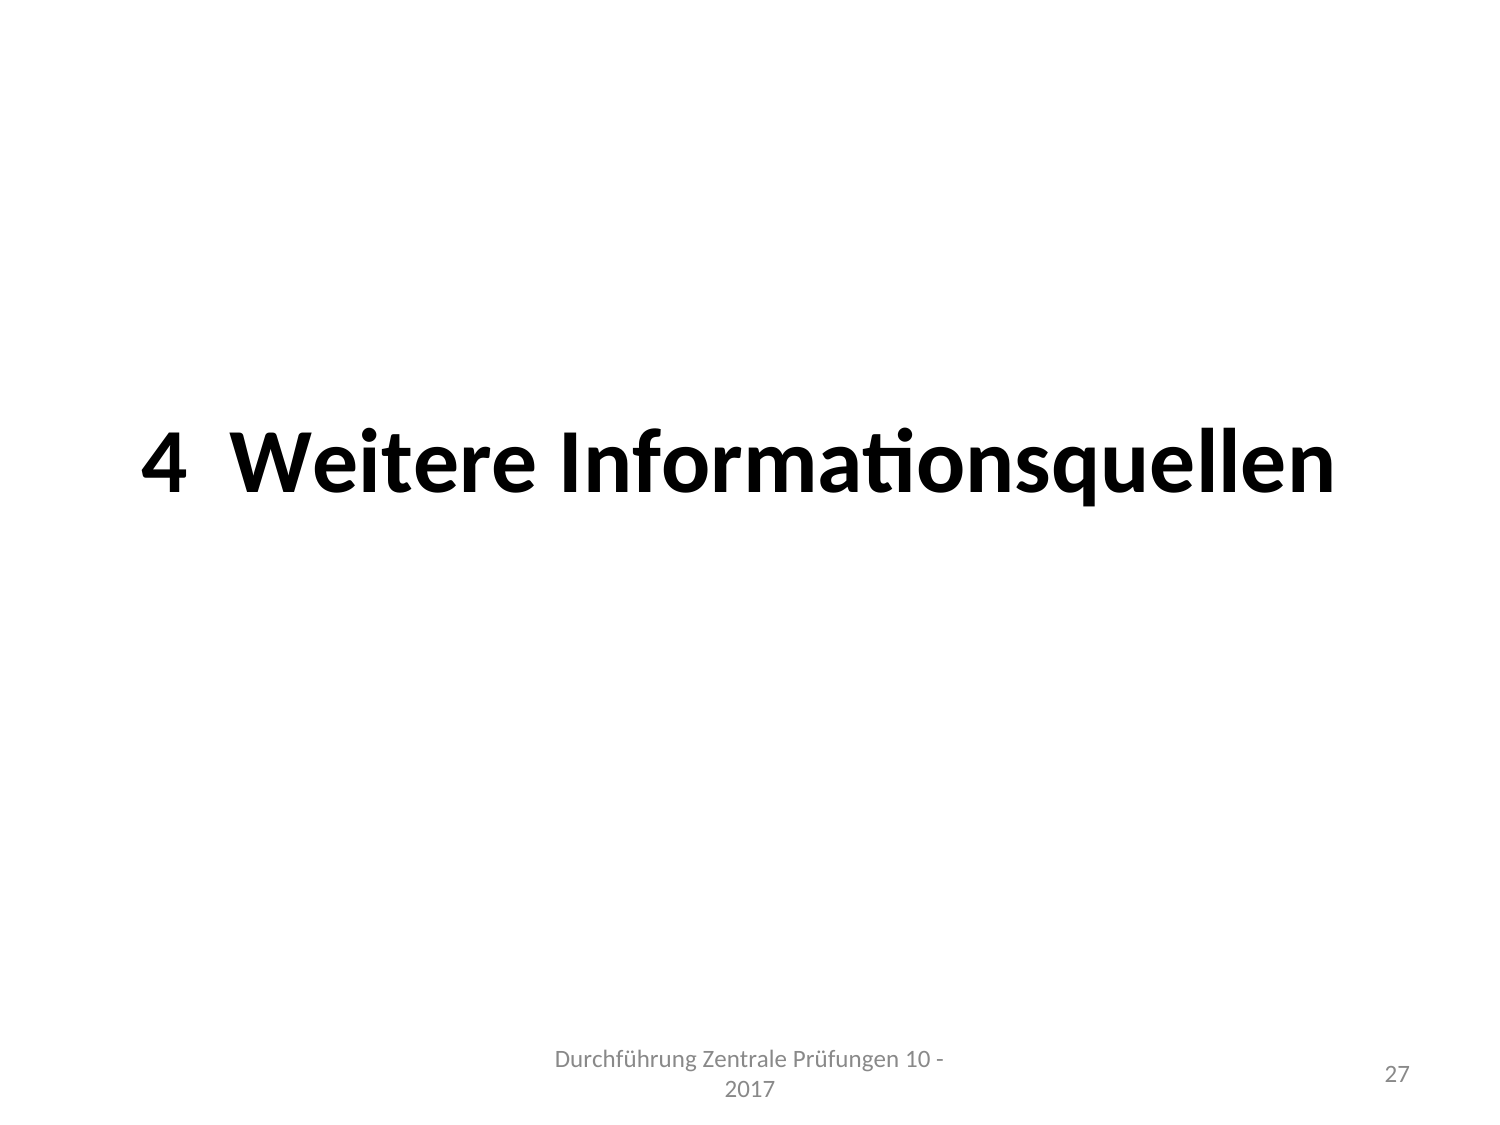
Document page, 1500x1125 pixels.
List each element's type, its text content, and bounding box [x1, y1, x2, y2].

text_box <Foliennummer> [1074, 1042, 1426, 1103]
title 4 Weitere Informationsquellen [64, 361, 1415, 550]
text_box Durchführung Zentrale Prüfungen 10 - 2017 [512, 1042, 988, 1103]
